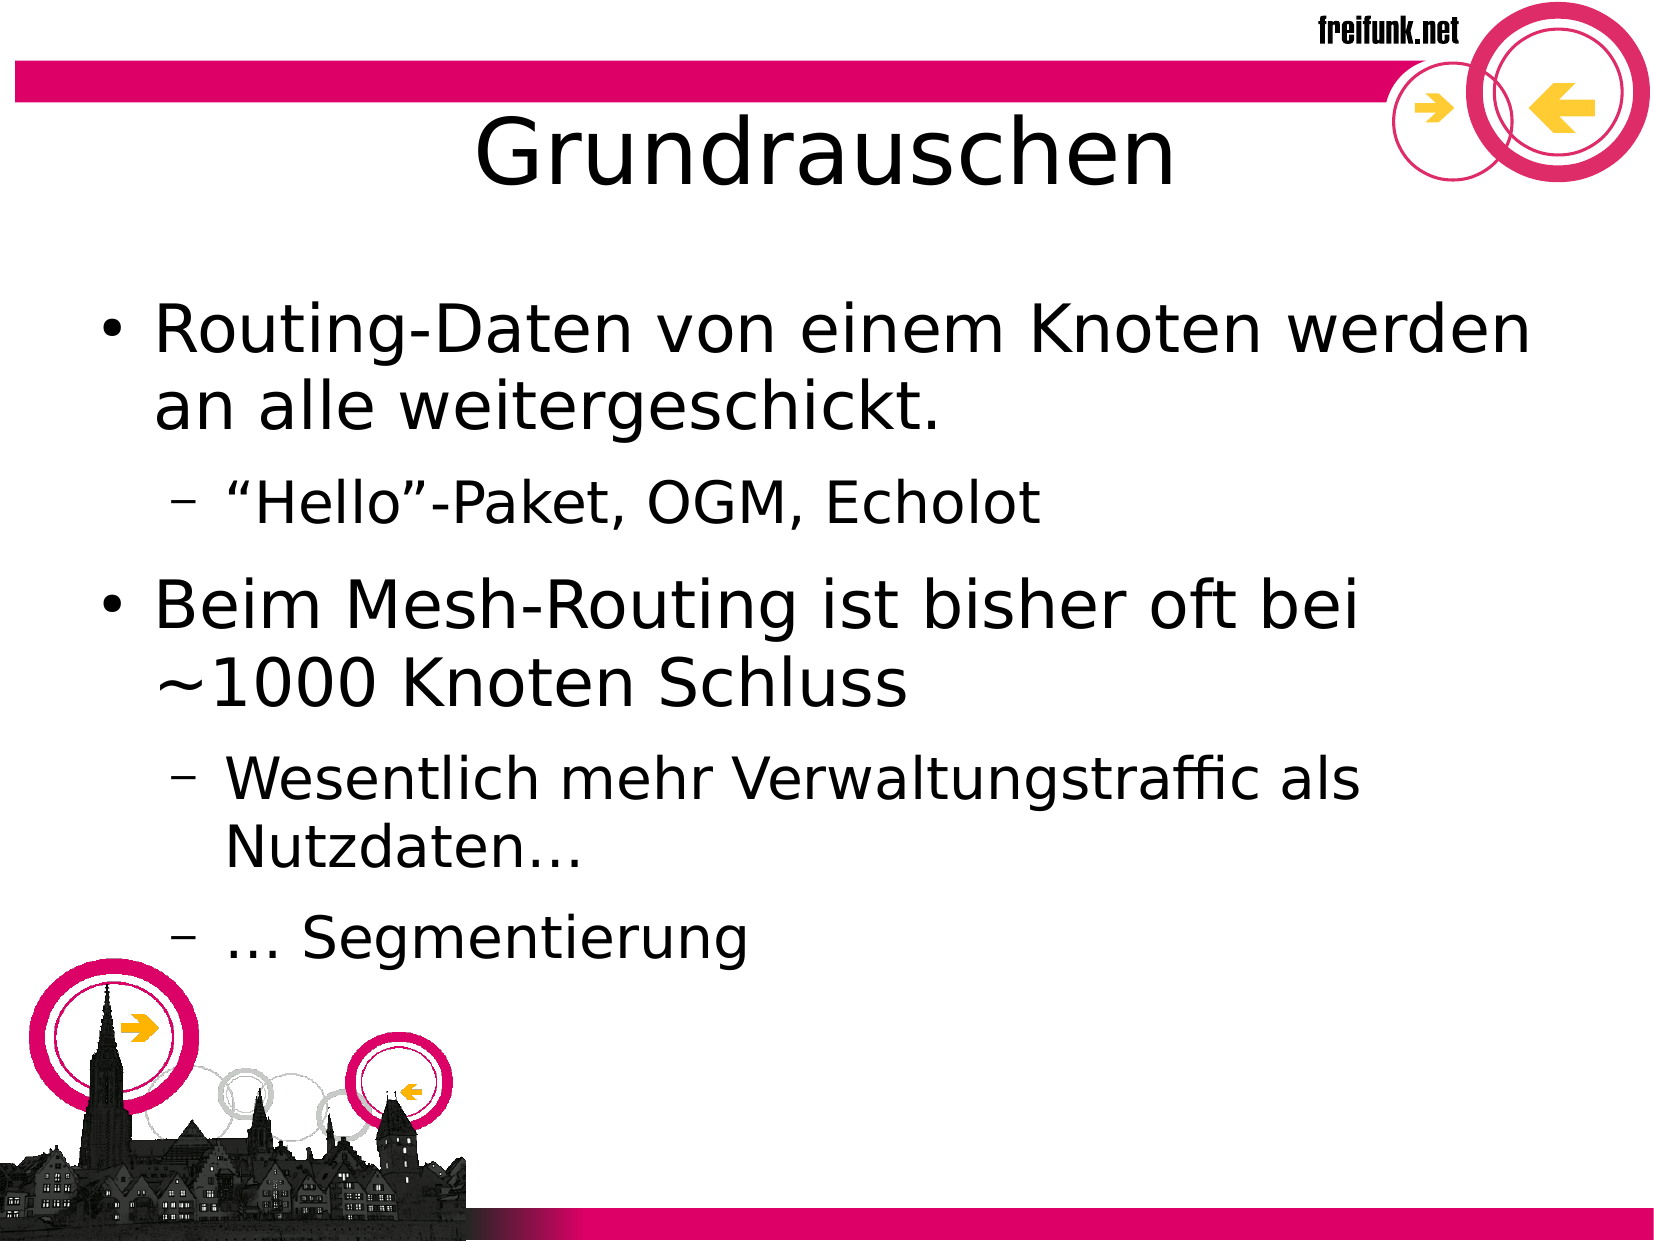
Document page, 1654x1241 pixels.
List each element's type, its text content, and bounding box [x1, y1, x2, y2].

list Routing-Daten von einem Knoten werden an alle weitergeschickt. “Hello”-Paket, OGM, Echolot Beim Mesh-Routing ist bisher oft bei ~1000 Knoten Schluss Wesentlich mehr Verwaltungstraffic als Nutzdaten… … Segmentierung [82, 290, 1571, 1010]
title Grundrauschen [82, 49, 1571, 257]
